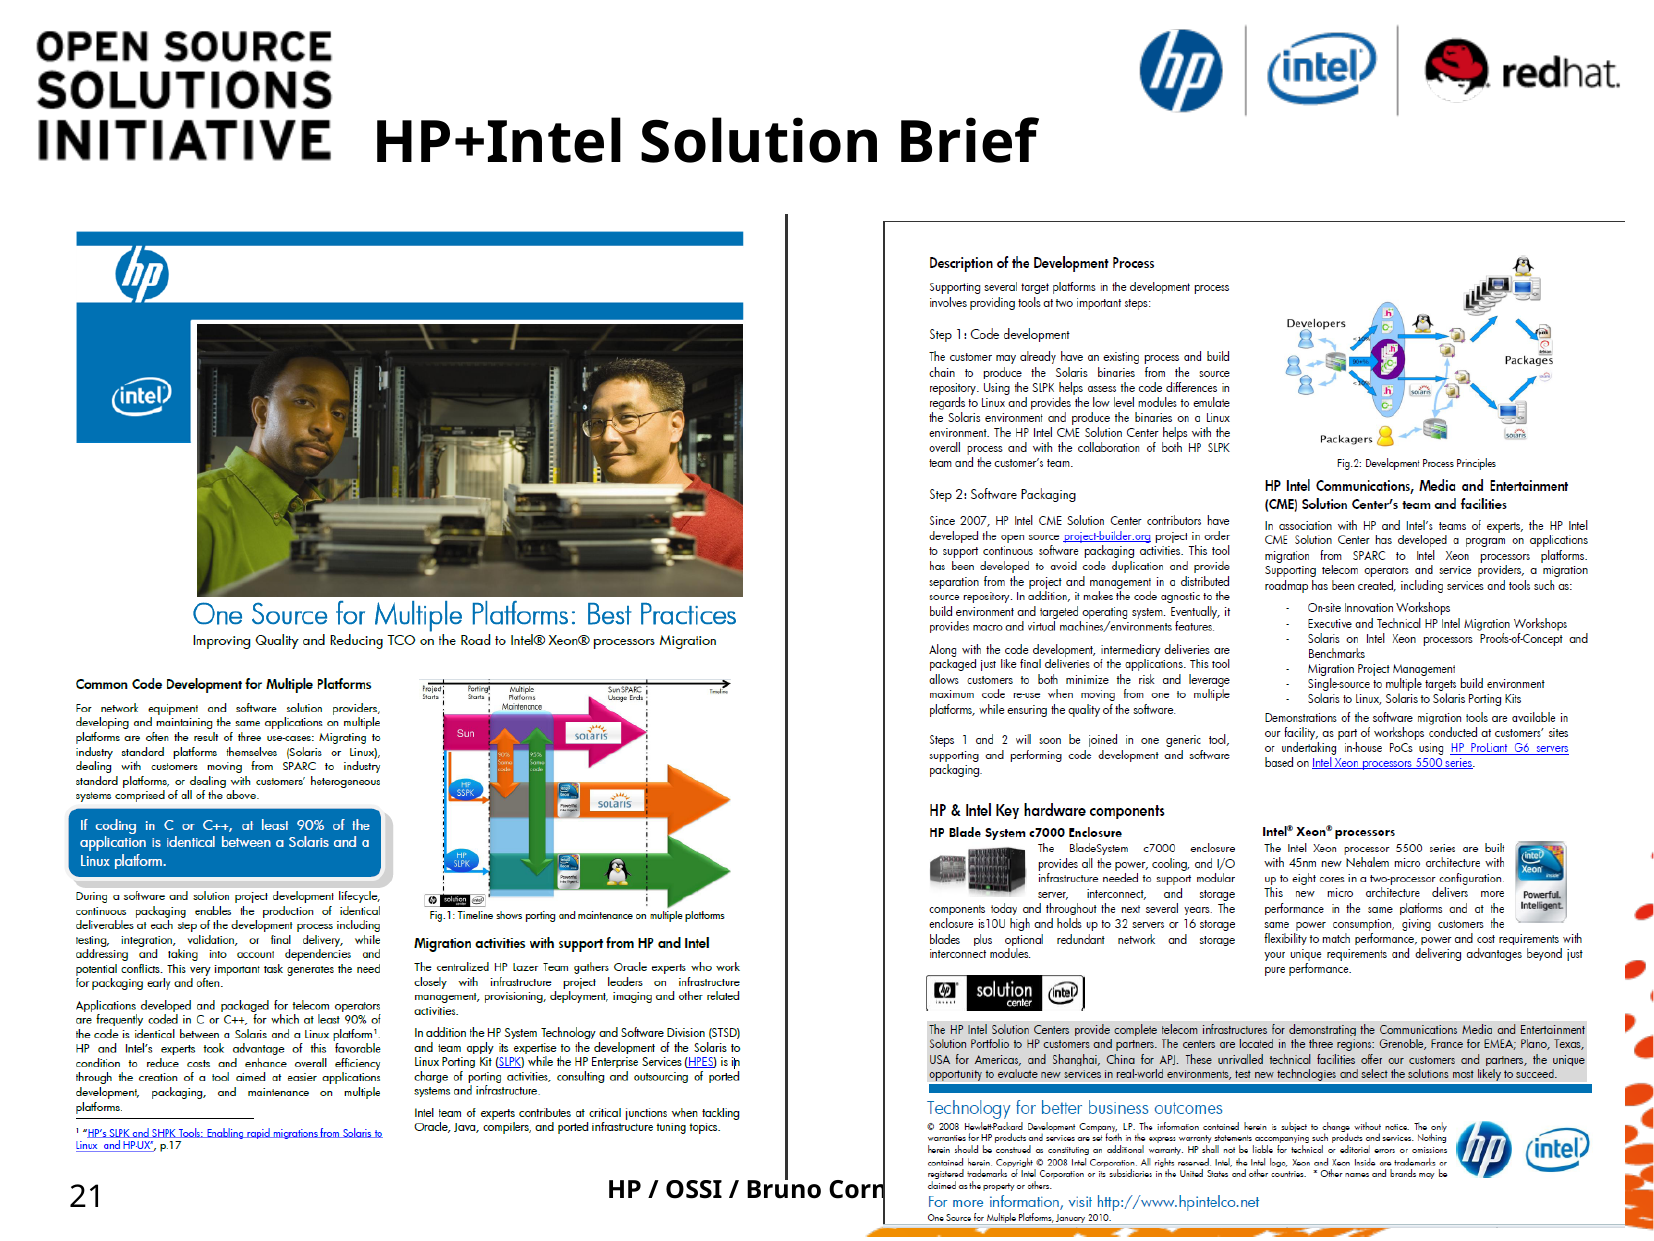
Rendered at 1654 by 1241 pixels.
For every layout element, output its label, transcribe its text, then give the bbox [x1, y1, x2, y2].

picture [0, 0, 1654, 1237]
title HP+Intel Solution Brief [371, 62, 1286, 224]
